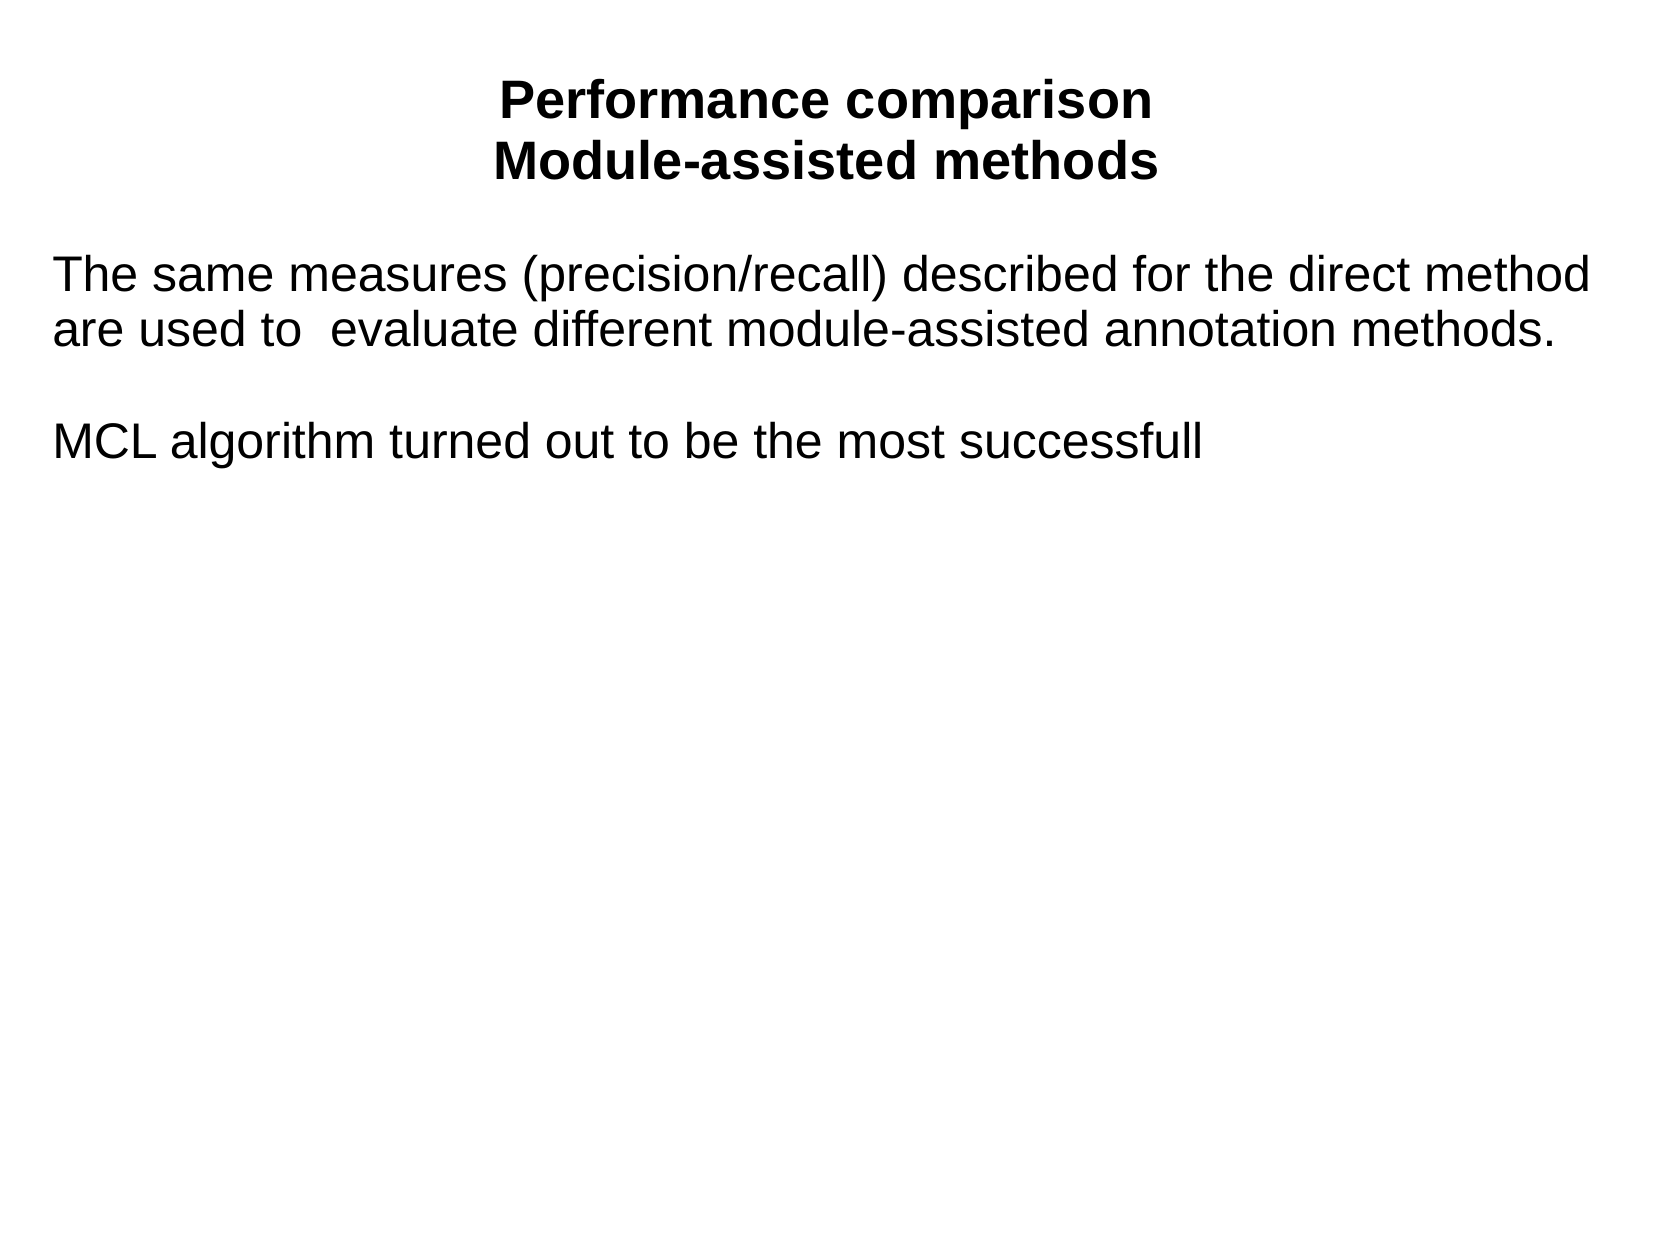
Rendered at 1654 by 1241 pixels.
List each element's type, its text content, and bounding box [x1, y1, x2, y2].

text_box Performance comparison Module-assisted methods [408, 62, 1245, 202]
text_box The same measures (precision/recall) described for the direct method are used to evaluate different module-assisted annotation methods. MCL algorithm turned out to be the most successfull [37, 238, 1651, 477]
